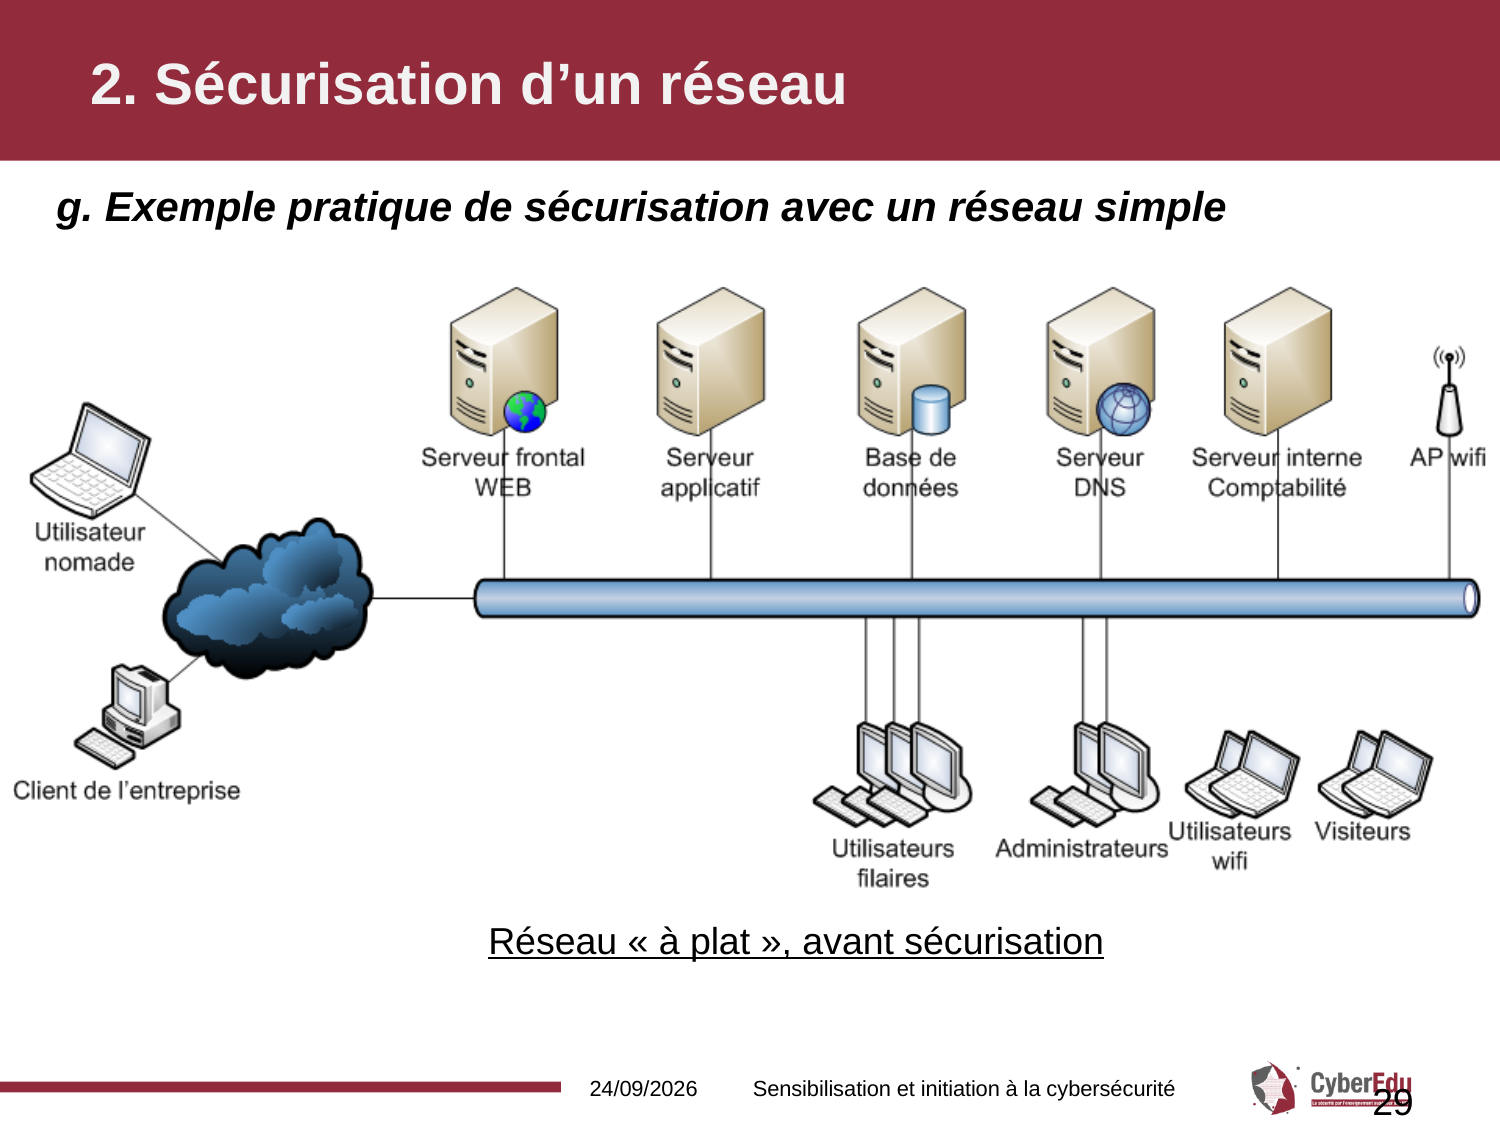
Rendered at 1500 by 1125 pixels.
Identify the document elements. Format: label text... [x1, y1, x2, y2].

picture [1397, 1092, 1407, 1104]
footer Sensibilisation et initiation à la cybersécurité [738, 1057, 1236, 1118]
picture [13, 286, 1487, 894]
title 2. Sécurisation d’un réseau [75, 1, 1425, 161]
picture [1246, 1060, 1412, 1115]
slide_number 15/11/2020 [561, 1057, 727, 1118]
text_box g. Exemple pratique de sécurisation avec un réseau simple [41, 172, 1471, 268]
text_box Réseau « à plat », avant sécurisation [401, 910, 1191, 970]
